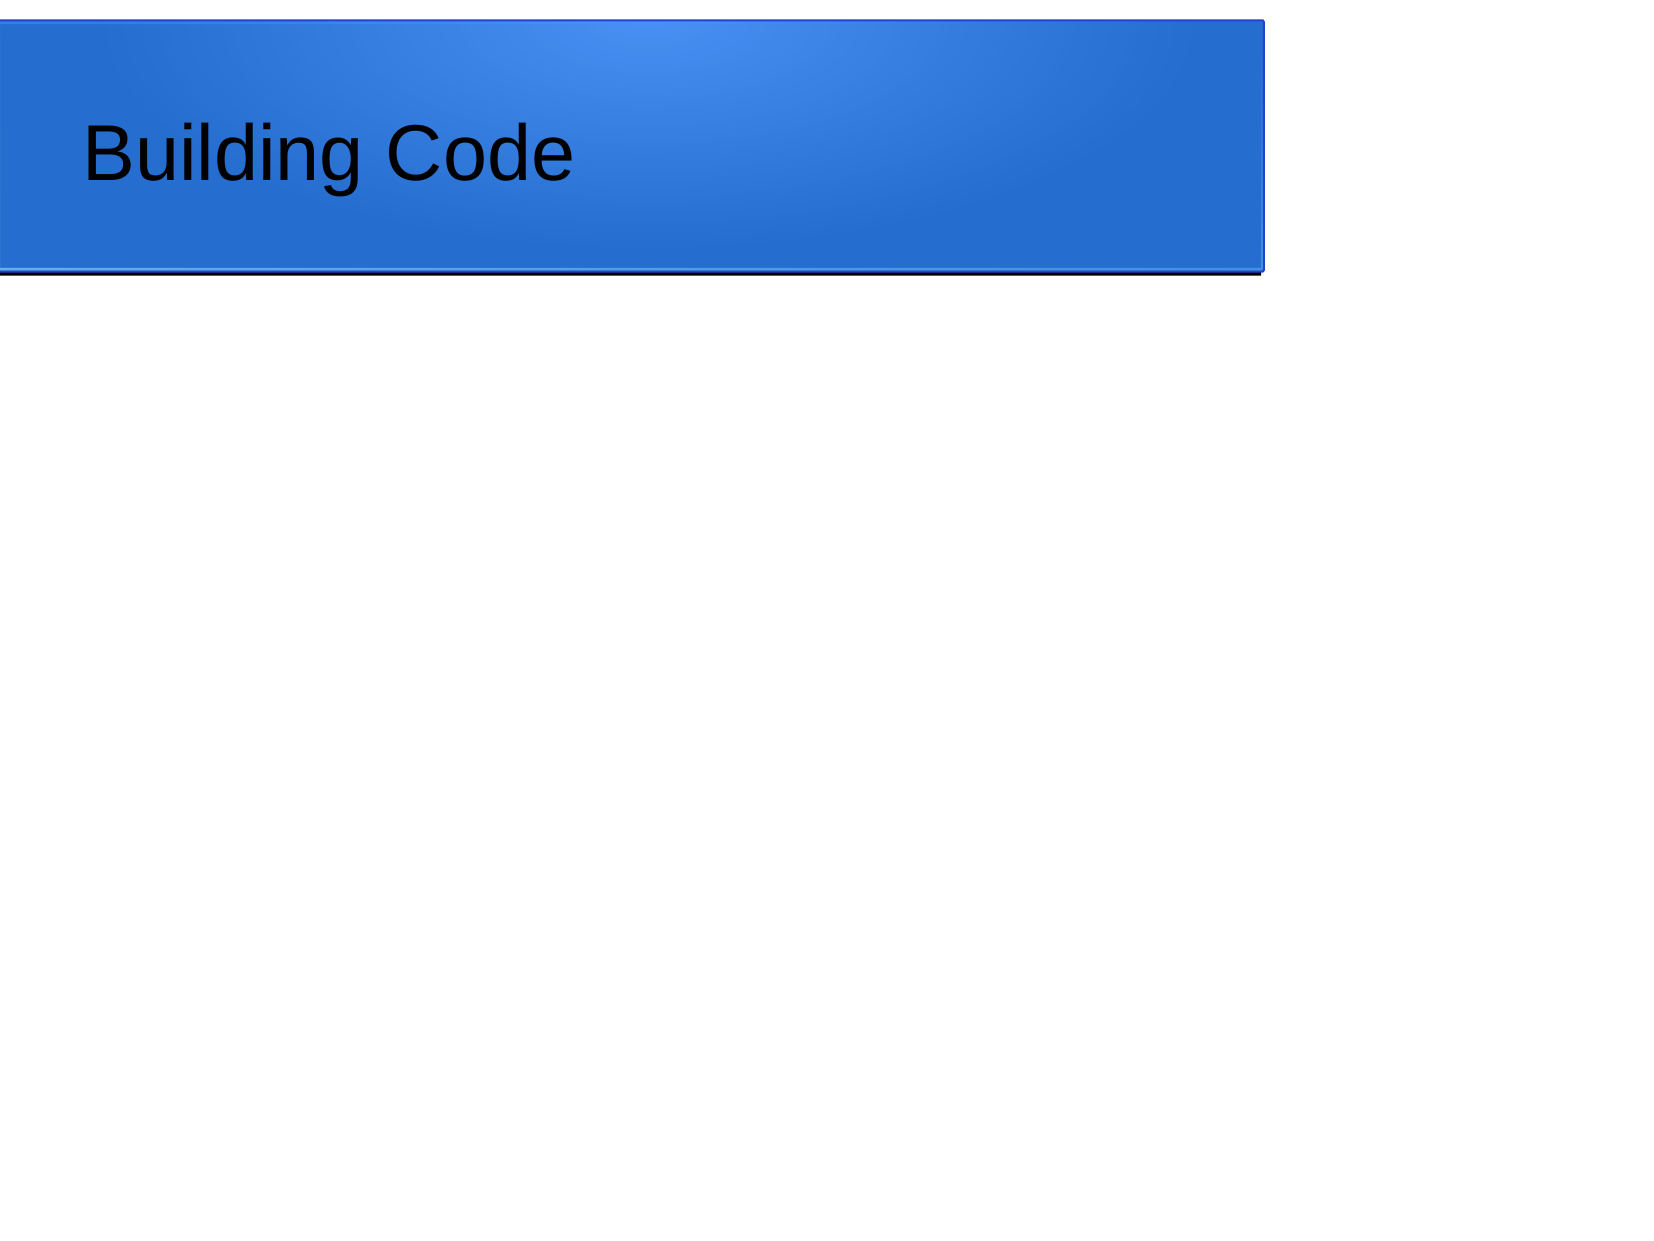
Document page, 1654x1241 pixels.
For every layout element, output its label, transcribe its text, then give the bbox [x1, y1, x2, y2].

title Building Code [82, 49, 1571, 257]
